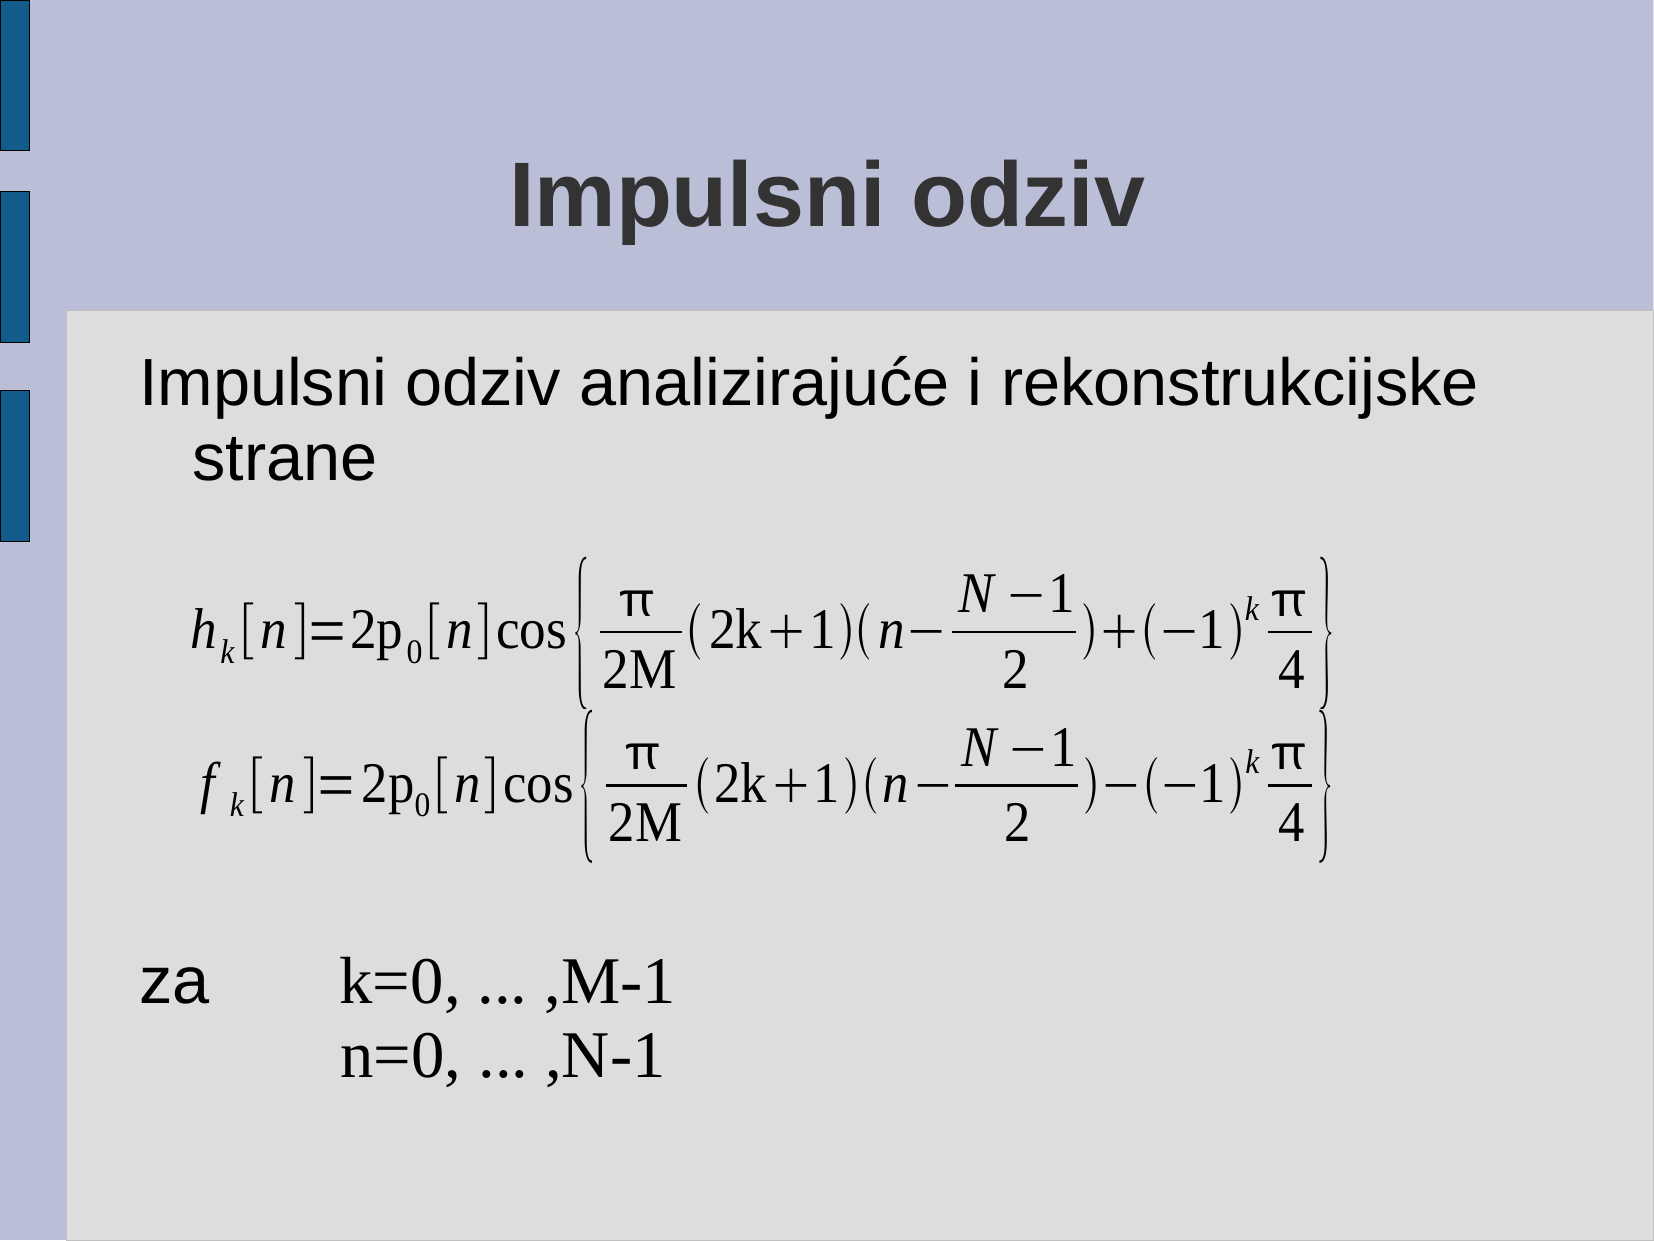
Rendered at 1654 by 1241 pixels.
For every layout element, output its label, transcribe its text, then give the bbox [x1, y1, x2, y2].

list Impulsni odziv analizirajuće i rekonstrukcijske strane za k=0, ... ,M-1 n=0, ... ,N-1 [121, 344, 1534, 1112]
chart [177, 555, 1359, 863]
title Impulsni odziv [121, 91, 1534, 299]
